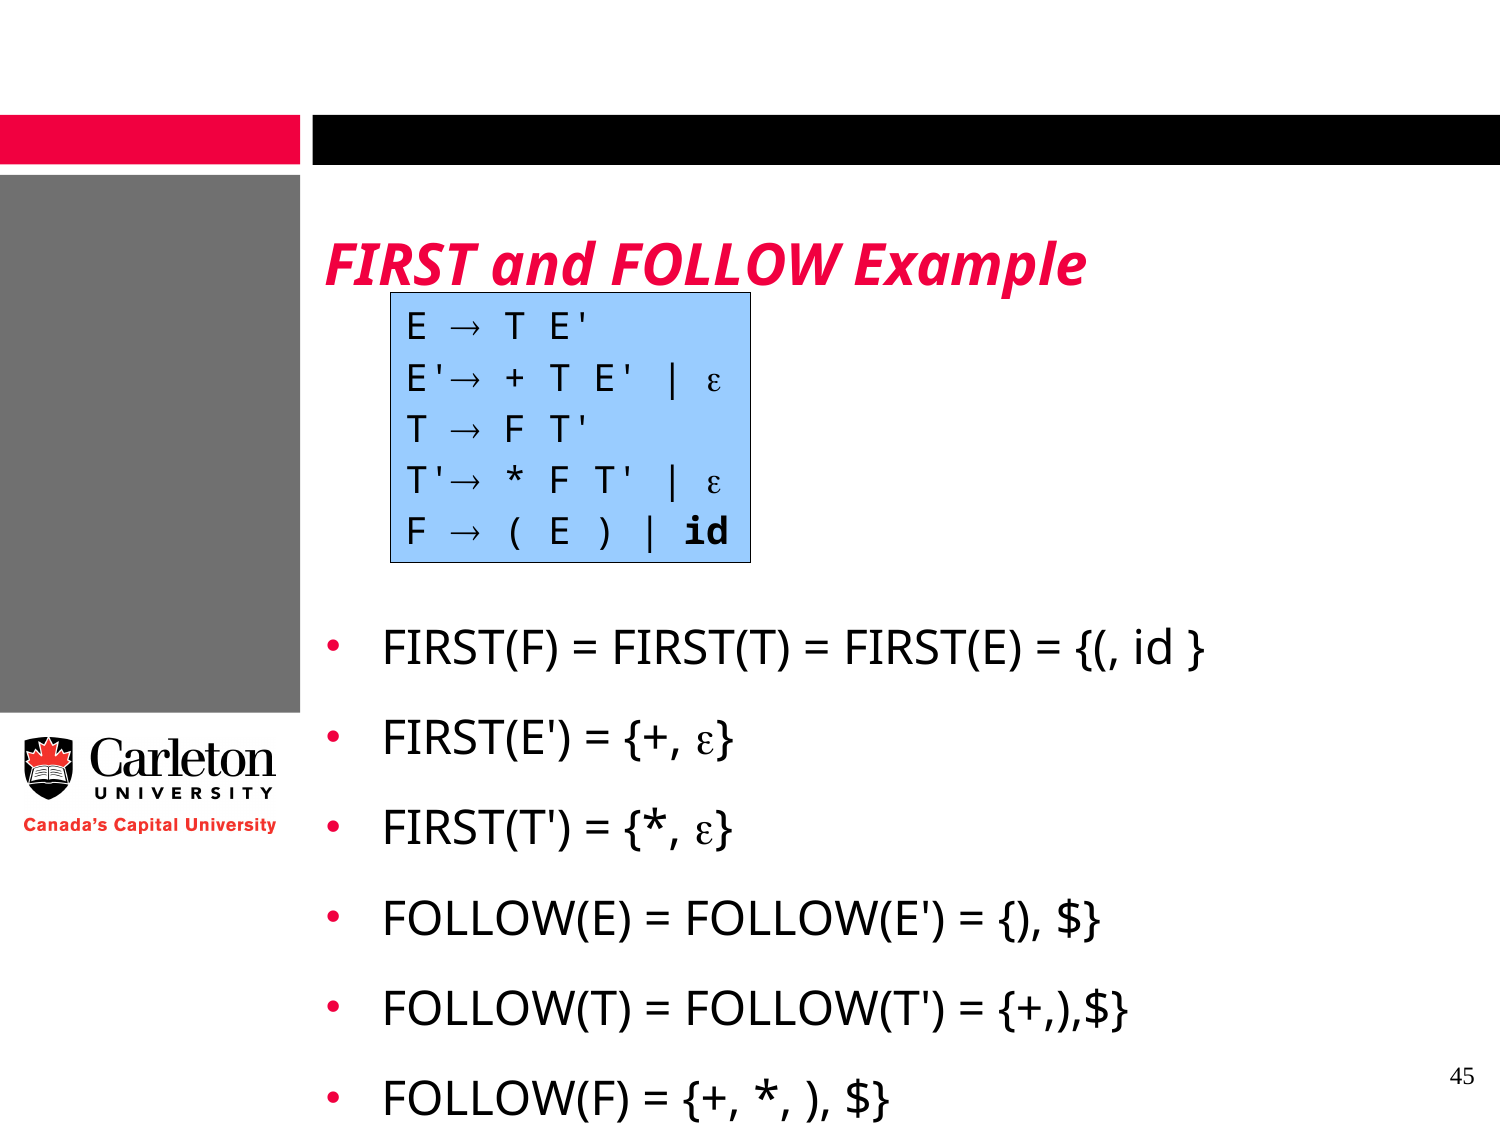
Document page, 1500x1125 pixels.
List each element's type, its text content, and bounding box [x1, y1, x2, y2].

title FIRST and FOLLOW Example [324, 187, 1450, 338]
list FIRST(F) = FIRST(T) = FIRST(E) = {(, id } FIRST(E') = {+, e} FIRST(T') = {*, e} FOLLOW(E) = FOLLOW(E') = {), $} FOLLOW(T) = FOLLOW(T') = {+,),$} FOLLOW(F) = {+, *, ), $} [324, 600, 1450, 1068]
picture [24, 737, 276, 834]
text_box E  T E' E' + T E' | e T  F T' T' * F T' | e F  ( E ) | id [390, 302, 751, 563]
